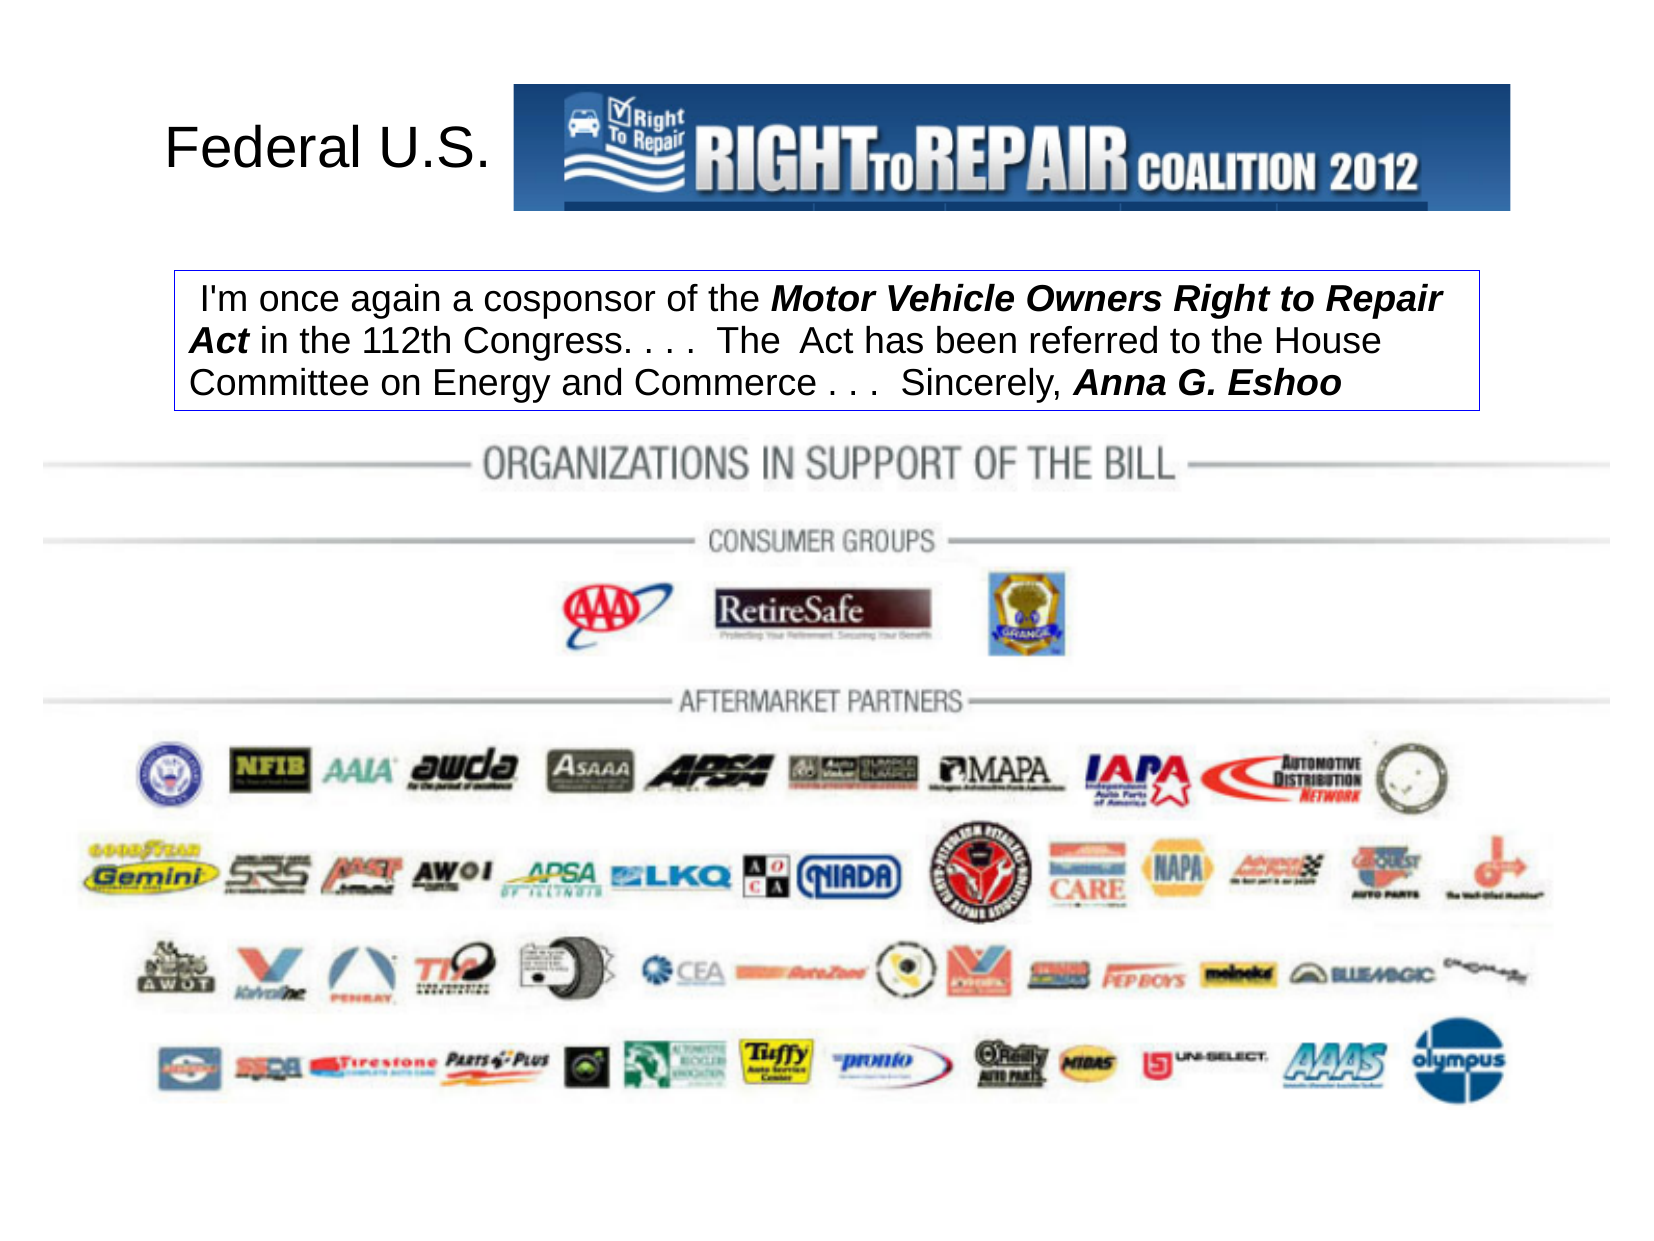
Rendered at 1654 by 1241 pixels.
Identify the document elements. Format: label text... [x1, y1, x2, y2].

text_box Federal U.S. [150, 107, 518, 187]
picture [43, 434, 1610, 1111]
text_box I'm once again a cosponsor of the Motor Vehicle Owners Right to Repair Act in the 112th Congress. . . . The Act has been referred to the House Committee on Energy and Commerce . . . Sincerely, Anna G. Eshoo [174, 270, 1480, 411]
picture [513, 84, 1511, 211]
